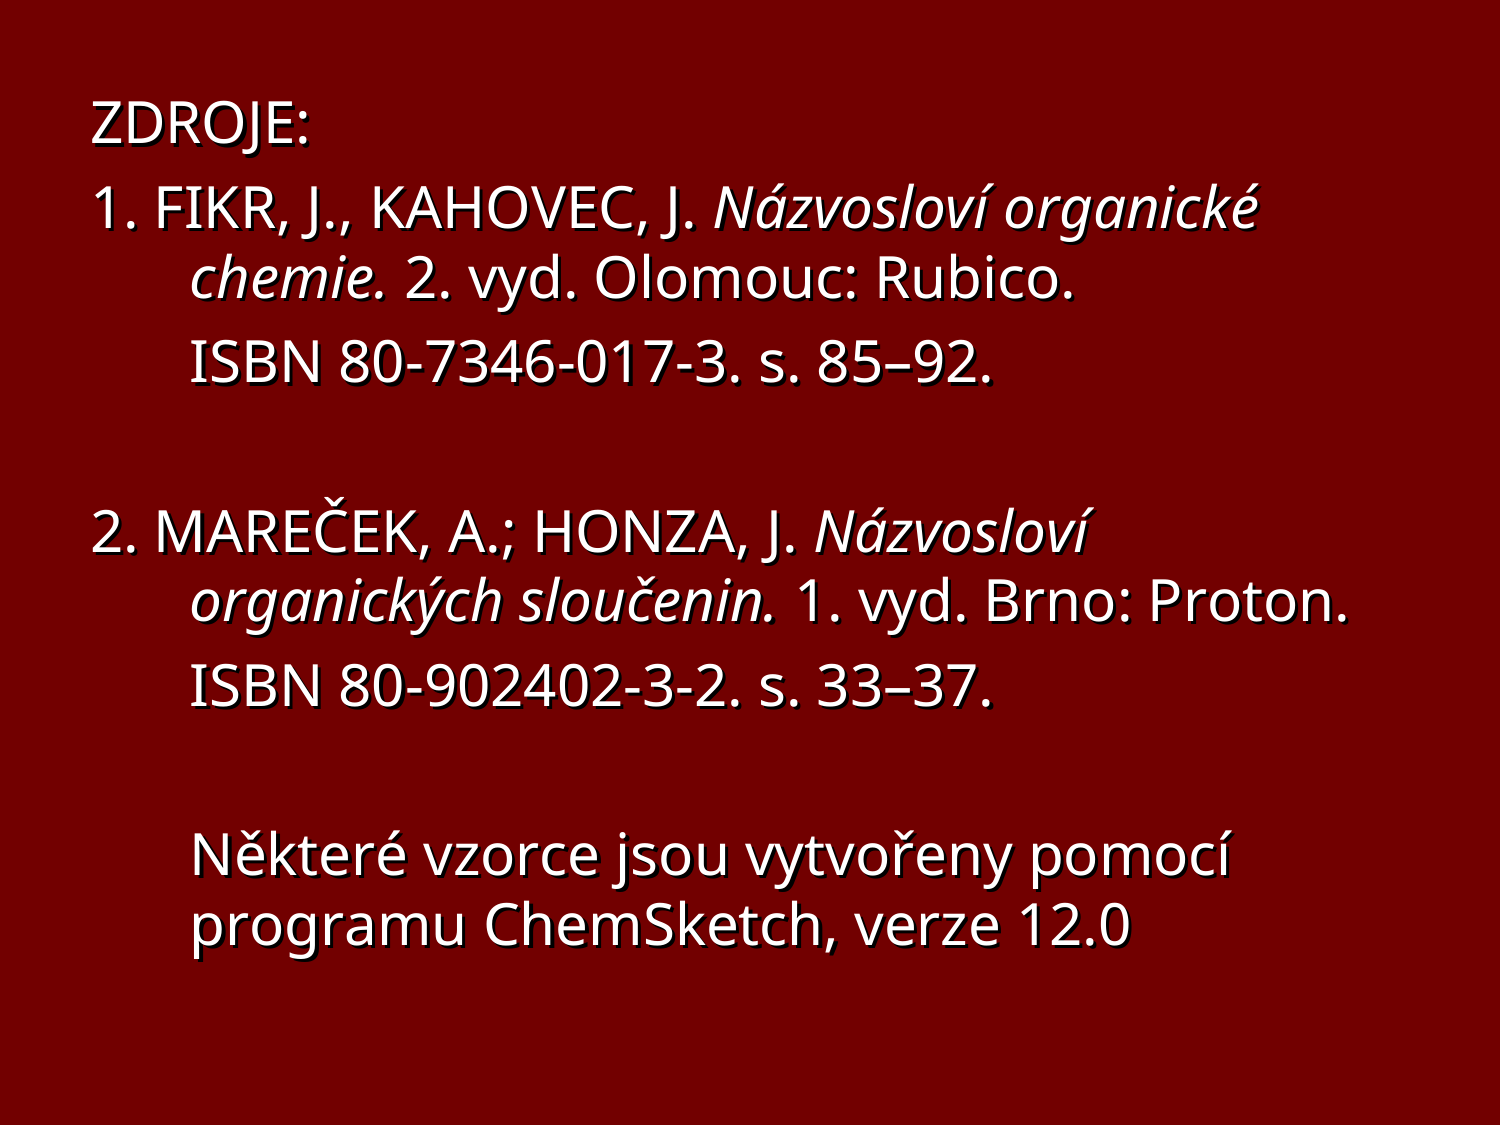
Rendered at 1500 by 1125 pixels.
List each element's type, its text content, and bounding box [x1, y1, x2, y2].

list ZDROJE: 1. FIKR, J., KAHOVEC, J. Názvosloví organické chemie. 2. vyd. Olomouc: Rubico. ISBN 80-7346-017-3. s. 85–92. 2. MAREČEK, A.; HONZA, J. Názvosloví organických sloučenin. 1. vyd. Brno: Proton. ISBN 80-902402-3-2. s. 33–37. Některé vzorce jsou vytvořeny pomocí programu ChemSketch, verze 12.0 [75, 78, 1426, 1125]
